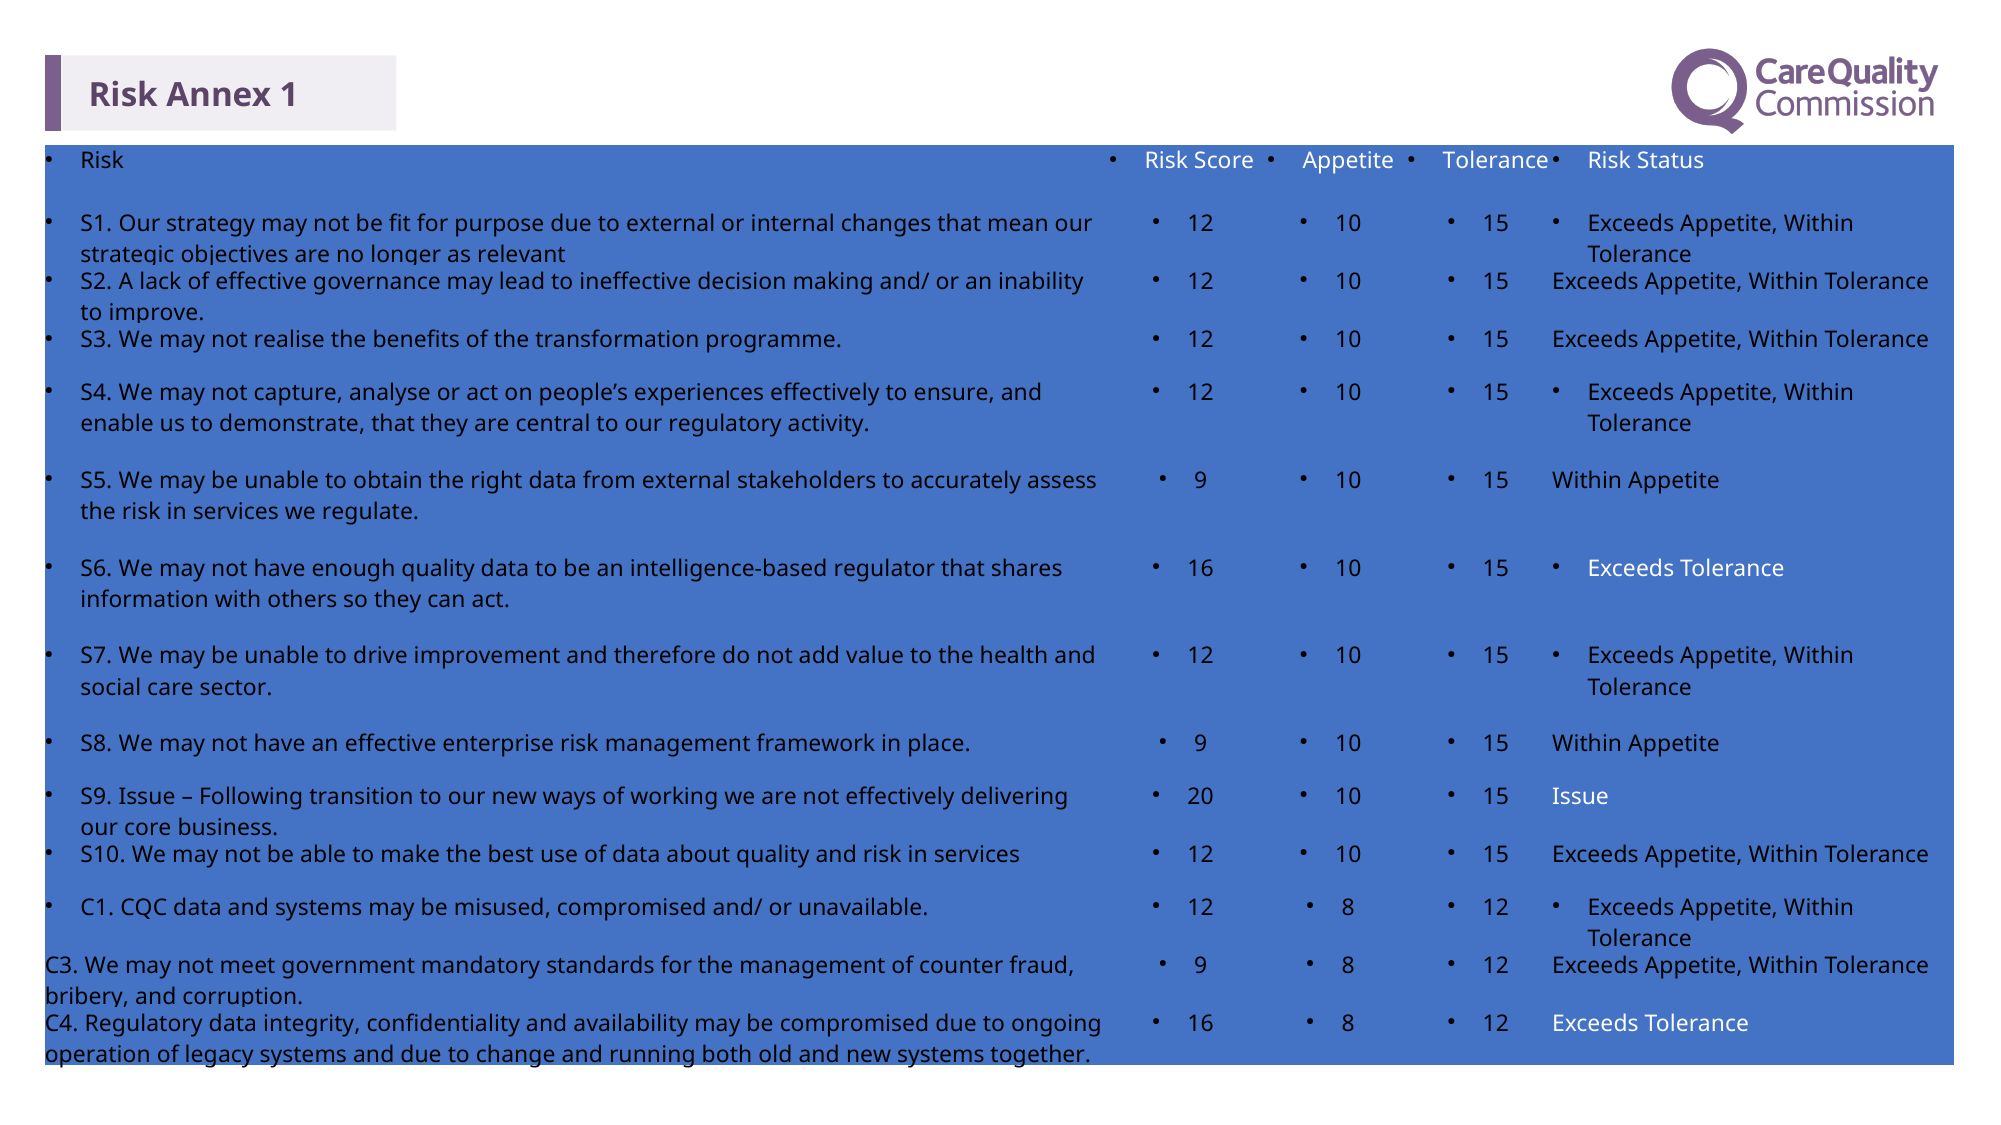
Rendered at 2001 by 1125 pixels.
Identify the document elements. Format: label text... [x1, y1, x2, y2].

table_cell S5. We may be unable to obtain the right data from external stakeholders to accurately assess the risk in services we regulate. [45, 464, 1109, 551]
table_cell 15 [1404, 639, 1552, 727]
table_cell 10 [1257, 207, 1404, 265]
table_cell 15 [1404, 551, 1552, 639]
table_cell 9 [1109, 464, 1257, 551]
table_cell 15 [1404, 207, 1552, 265]
table_cell 8 [1257, 891, 1404, 949]
table_cell 12 [1109, 323, 1257, 376]
table_cell 12 [1404, 891, 1552, 949]
table_cell 12 [1109, 838, 1257, 891]
table_header Risk Status [1552, 145, 1954, 207]
table_cell Exceeds Appetite, Within Tolerance [1552, 207, 1954, 265]
table_cell Exceeds Appetite, Within Tolerance [1552, 376, 1954, 464]
table_cell 15 [1404, 323, 1552, 376]
table_cell Exceeds Tolerance [1552, 1007, 1954, 1065]
table_cell 12 [1109, 265, 1257, 323]
table_cell 10 [1257, 464, 1404, 551]
table_header Risk [45, 145, 1109, 207]
table_cell S7. We may be unable to drive improvement and therefore do not add value to the health and social care sector. [45, 639, 1109, 727]
table_cell 15 [1404, 376, 1552, 464]
table_cell S9. Issue – Following transition to our new ways of working we are not effectively delivering our core business. [45, 780, 1109, 838]
table_cell C1. CQC data and systems may be misused, compromised and/ or unavailable. [45, 891, 1109, 949]
table_cell 10 [1257, 838, 1404, 891]
table_header Appetite [1257, 145, 1404, 207]
title Risk Annex 1 [73, 65, 340, 122]
table_cell 20 [1109, 780, 1257, 838]
picture [1671, 48, 1939, 134]
table_cell 10 [1257, 376, 1404, 464]
table_cell 15 [1404, 727, 1552, 780]
table_cell 9 [1109, 949, 1257, 1007]
table_cell 15 [1404, 464, 1552, 551]
table_cell Issue [1552, 780, 1954, 838]
table_cell 12 [1109, 891, 1257, 949]
table_cell 12 [1109, 376, 1257, 464]
table_cell 10 [1257, 551, 1404, 639]
table_cell 16 [1109, 551, 1257, 639]
table_cell 15 [1404, 838, 1552, 891]
table_cell S4. We may not capture, analyse or act on people’s experiences effectively to ensure, and enable us to demonstrate, that they are central to our regulatory activity. [45, 376, 1109, 464]
table_cell C4. Regulatory data integrity, confidentiality and availability may be compromised due to ongoing operation of legacy systems and due to change and running both old and new systems together. [45, 1007, 1109, 1065]
table_cell Exceeds Appetite, Within Tolerance [1552, 323, 1954, 376]
table_cell Exceeds Appetite, Within Tolerance [1552, 838, 1954, 891]
table_header Tolerance [1404, 145, 1552, 207]
table_cell 8 [1257, 949, 1404, 1007]
table_cell 12 [1109, 207, 1257, 265]
table_cell S2. A lack of effective governance may lead to ineffective decision making and/ or an inability to improve. [45, 265, 1109, 323]
table_cell Exceeds Appetite, Within Tolerance [1552, 891, 1954, 949]
table_cell S3. We may not realise the benefits of the transformation programme. [45, 323, 1109, 376]
table_cell 10 [1257, 780, 1404, 838]
table_cell Exceeds Appetite, Within Tolerance [1552, 265, 1954, 323]
table_cell Exceeds Appetite, Within Tolerance [1552, 949, 1954, 1007]
table_cell S6. We may not have enough quality data to be an intelligence-based regulator that shares information with others so they can act. [45, 551, 1109, 639]
table_cell S10. We may not be able to make the best use of data about quality and risk in services [45, 838, 1109, 891]
table_cell C3. We may not meet government mandatory standards for the management of counter fraud, bribery, and corruption. [45, 949, 1109, 1007]
table_cell 12 [1109, 639, 1257, 727]
table_cell 10 [1257, 639, 1404, 727]
table_cell Within Appetite [1552, 727, 1954, 780]
table_cell 15 [1404, 265, 1552, 323]
table_cell 12 [1404, 1007, 1552, 1065]
table_cell 10 [1257, 265, 1404, 323]
table_cell S8. We may not have an effective enterprise risk management framework in place. [45, 727, 1109, 780]
table_cell 10 [1257, 727, 1404, 780]
table_header Risk Score [1109, 145, 1257, 207]
table_cell 15 [1404, 780, 1552, 838]
table_cell 8 [1257, 1007, 1404, 1065]
table_cell Exceeds Tolerance [1552, 551, 1954, 639]
text_box [45, 55, 396, 131]
table_cell 9 [1109, 727, 1257, 780]
table_cell Exceeds Appetite, Within Tolerance [1552, 639, 1954, 727]
table_cell 12 [1404, 949, 1552, 1007]
table_cell 10 [1257, 323, 1404, 376]
table_cell 16 [1109, 1007, 1257, 1065]
table_cell Within Appetite [1552, 464, 1954, 551]
table_cell S1. Our strategy may not be fit for purpose due to external or internal changes that mean our strategic objectives are no longer as relevant [45, 207, 1109, 265]
